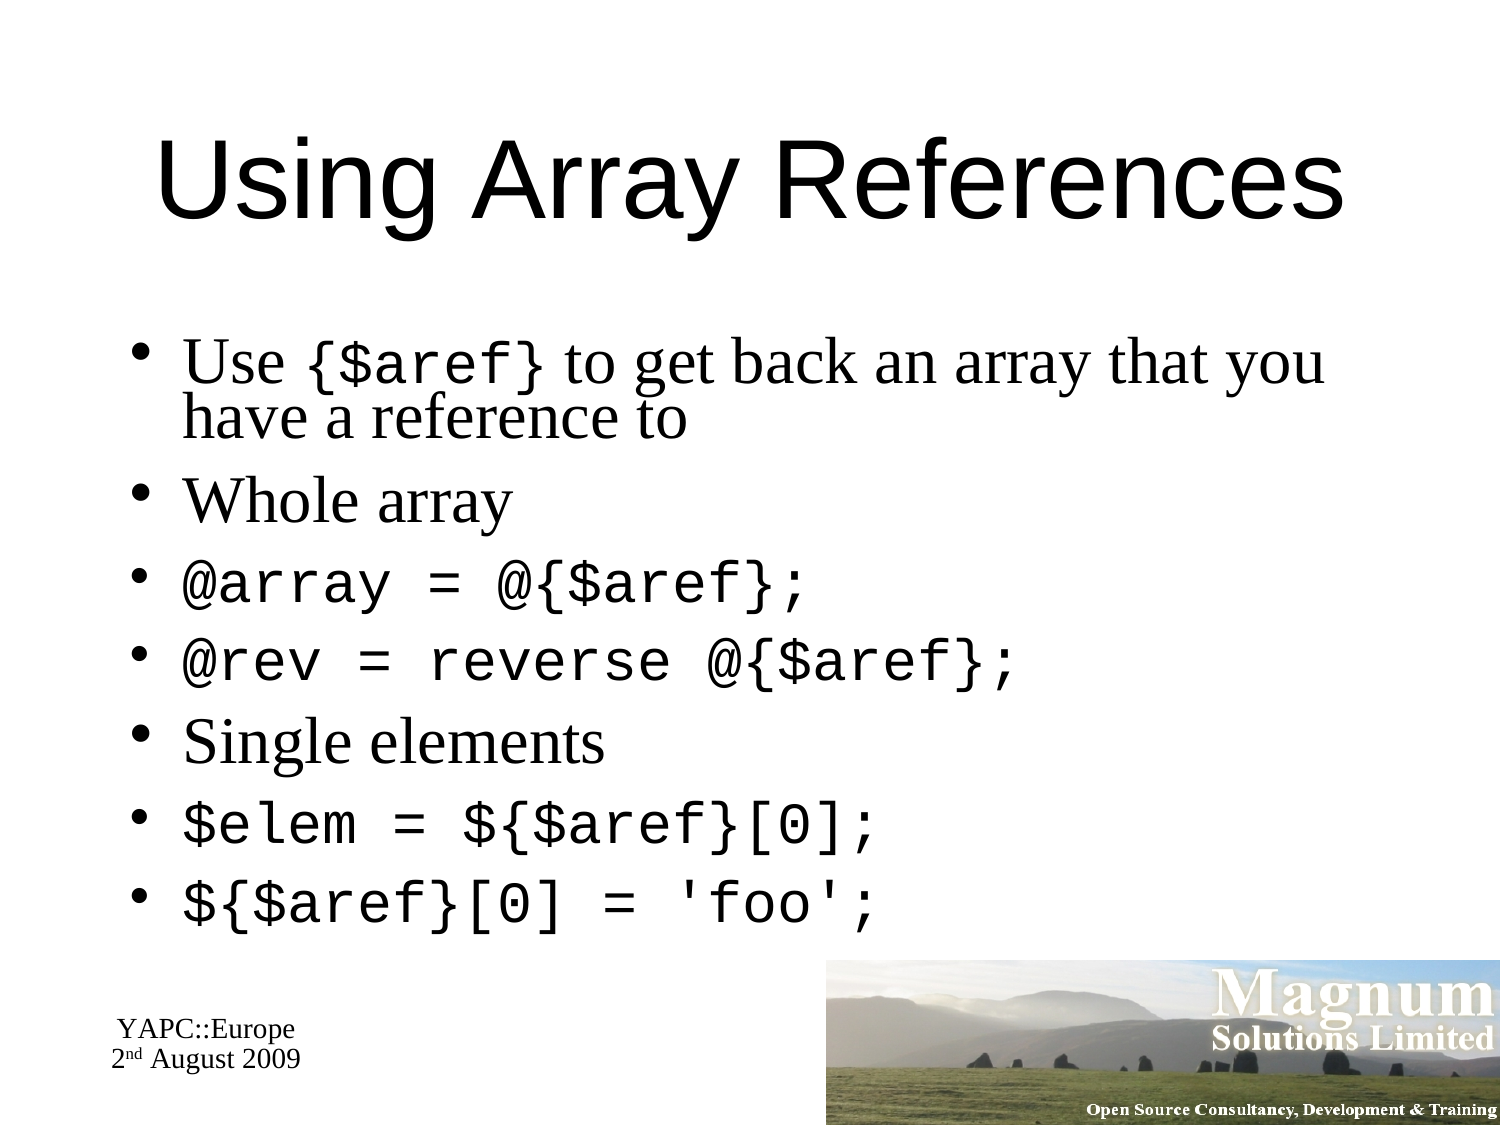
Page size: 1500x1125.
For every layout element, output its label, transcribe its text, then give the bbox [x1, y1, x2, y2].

list Use {$aref} to get back an array that you have a reference to Whole array @array = @{$aref}; @rev = reverse @{$aref}; Single elements $elem = ${$aref}[0]; ${$aref}[0] = 'foo'; [112, 337, 1388, 953]
picture [826, 960, 1500, 1125]
title Using Array References [112, 62, 1388, 250]
